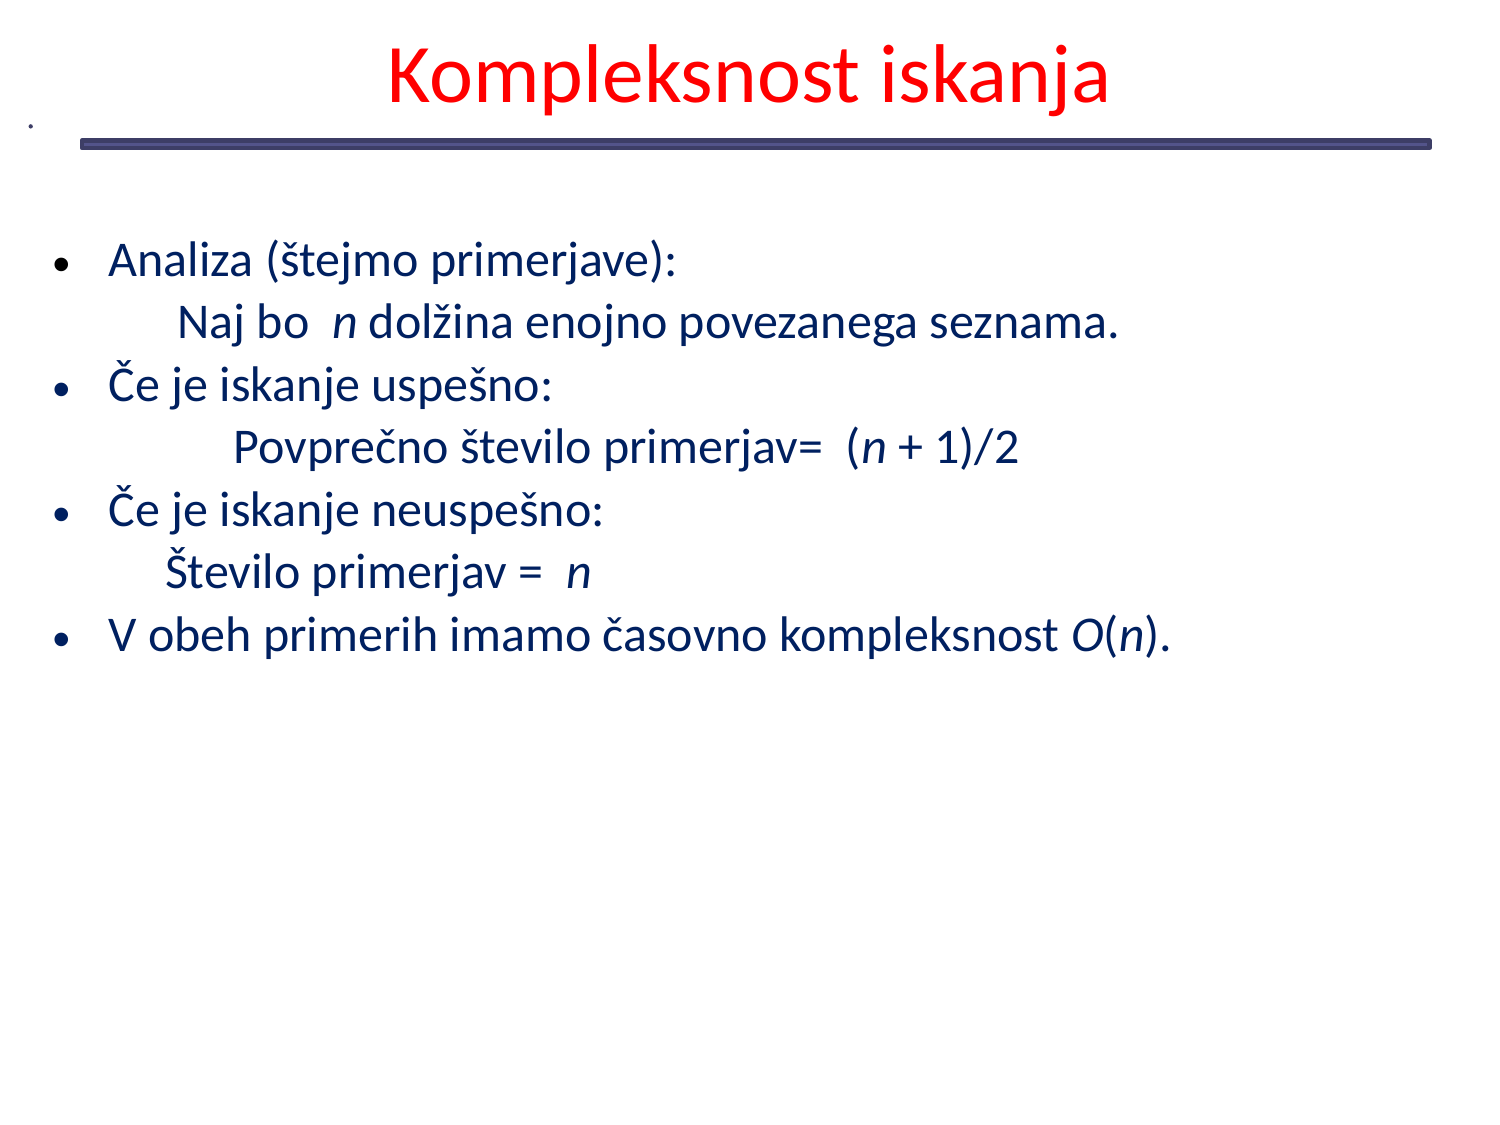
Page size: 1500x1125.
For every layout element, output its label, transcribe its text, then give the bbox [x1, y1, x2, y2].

title Kompleksnost iskanja [75, 23, 1425, 141]
list Analiza (štejmo primerjave): Naj bo n dolžina enojno povezanega seznama. Če je iskanje uspešno: Povprečno število primerjav= (n + 1)/2 Če je iskanje neuspešno: Število primerjav = n V obeh primerih imamo časovno kompleksnost O(n). [37, 231, 1438, 994]
